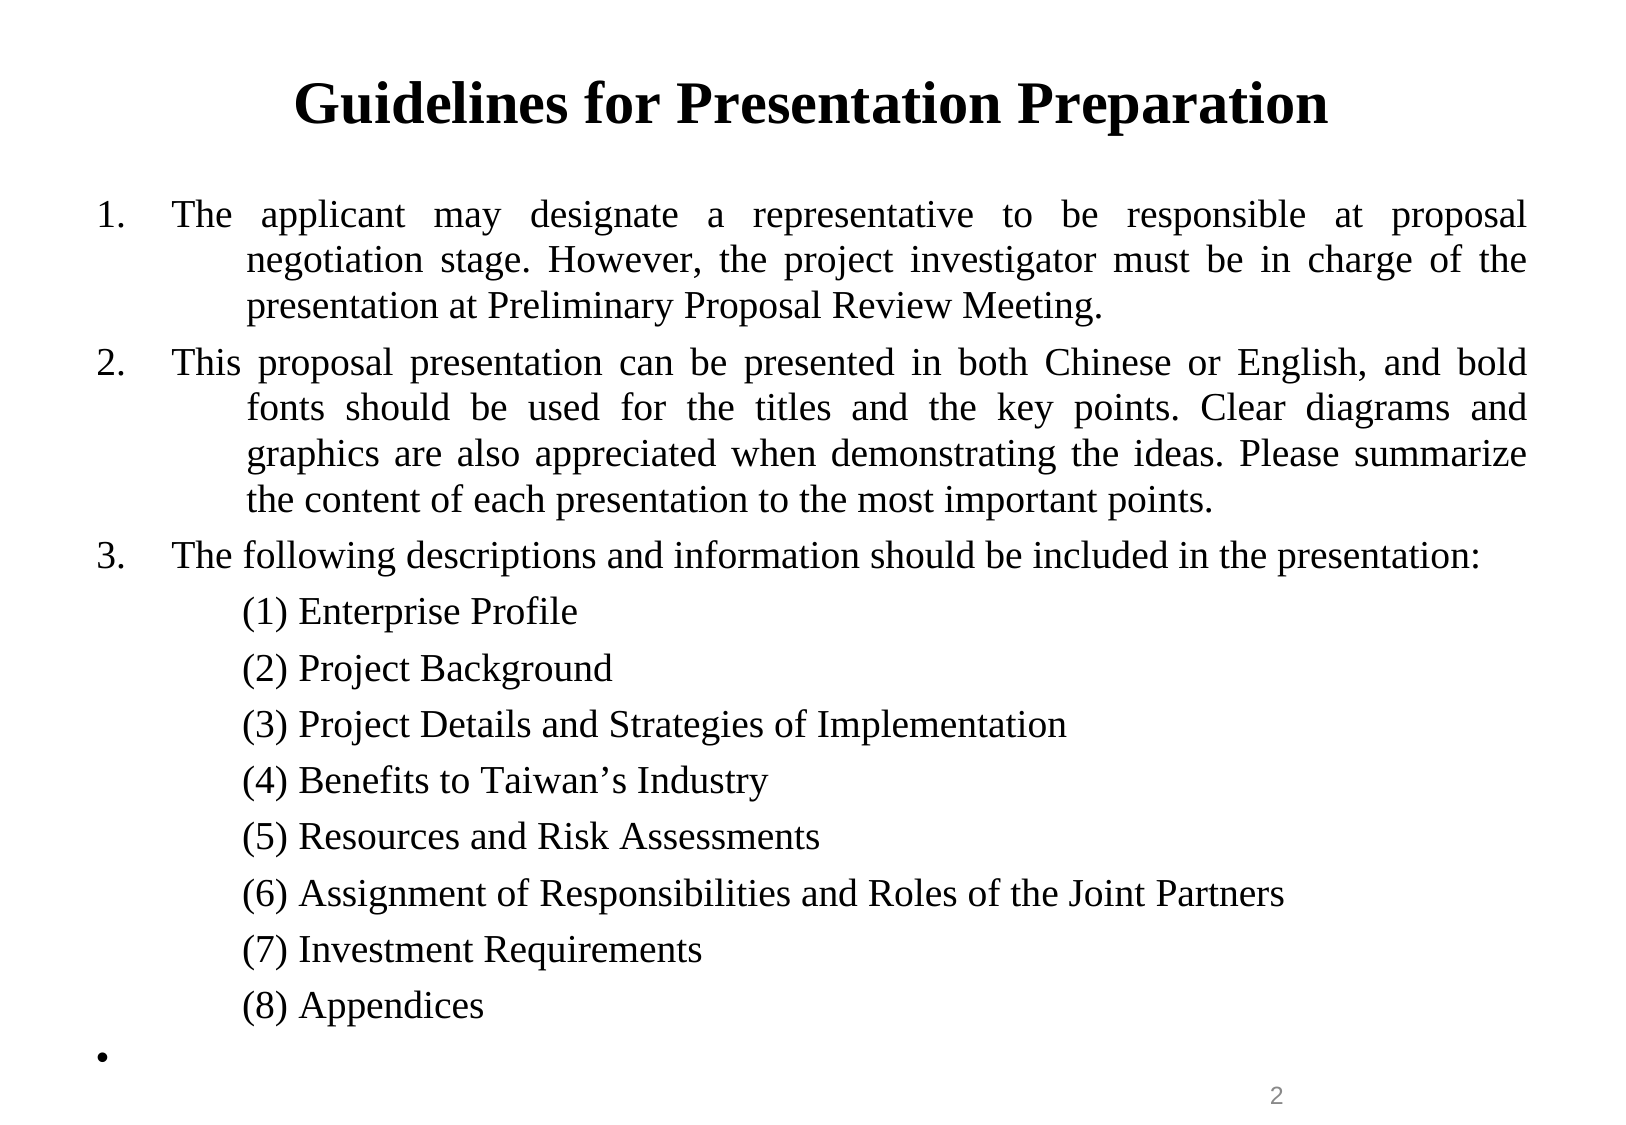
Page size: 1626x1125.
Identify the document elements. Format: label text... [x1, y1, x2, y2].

text_box 1 [1254, 1064, 1621, 1125]
title Guidelines for Presentation Preparation [81, 45, 1544, 161]
list The applicant may designate a representative to be responsible at proposal negotiation stage. However, the project investigator must be in charge of the presentation at Preliminary Proposal Review Meeting. This proposal presentation can be presented in both Chinese or English, and bold fonts should be used for the titles and the key points. Clear diagrams and graphics are also appreciated when demonstrating the ideas. Please summarize the content of each presentation to the most important points. The following descriptions and information should be included in the presentation: (1) Enterprise Profile (2) Project Background (3) Project Details and Strategies of Implementation (4) Benefits to Taiwan’s Industry (5) Resources and Risk Assessments (6) Assignment of Responsibilities and Roles of the Joint Partners (7) Investment Requirements (8) Appendices [81, 182, 1544, 1073]
